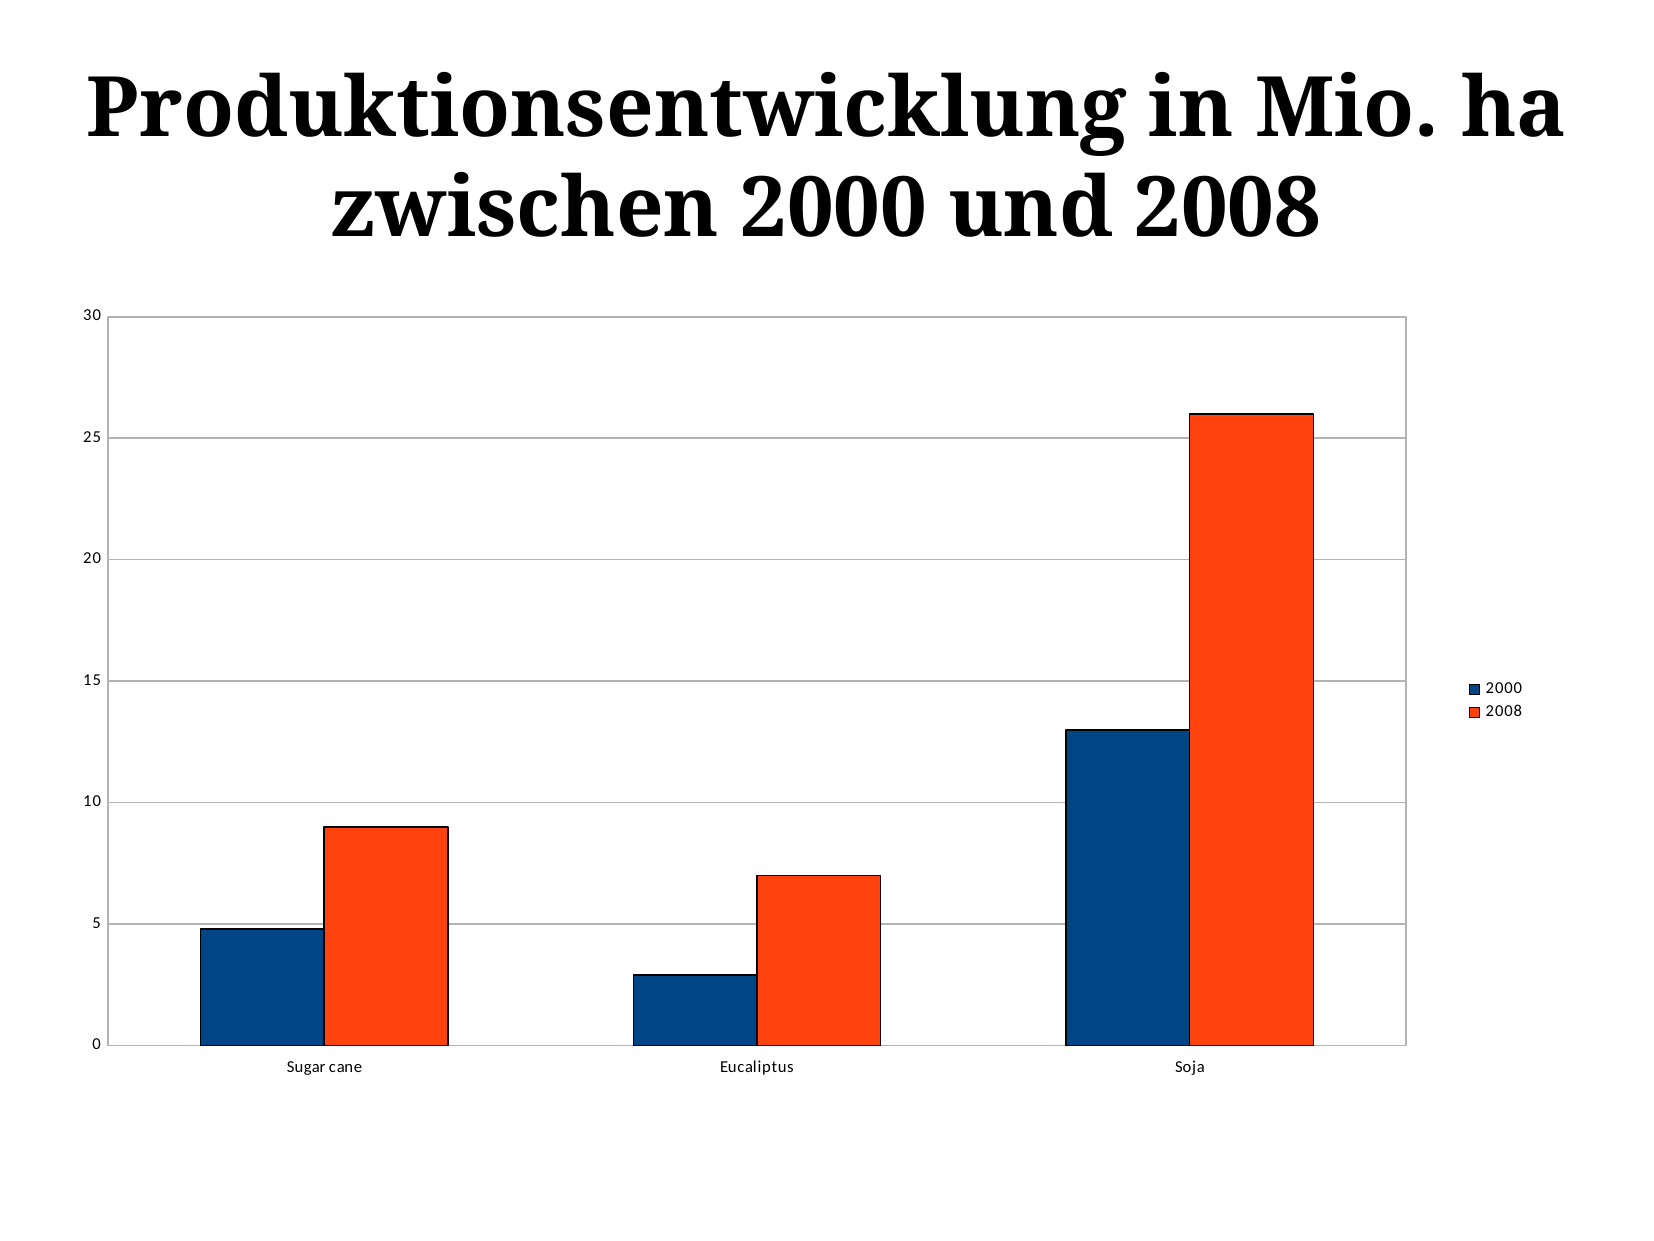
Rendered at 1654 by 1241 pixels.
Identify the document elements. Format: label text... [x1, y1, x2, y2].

title Produktionsentwicklung in Mio. ha zwischen 2000 und 2008 [82, 52, 1571, 254]
chart [53, 291, 1542, 1111]
